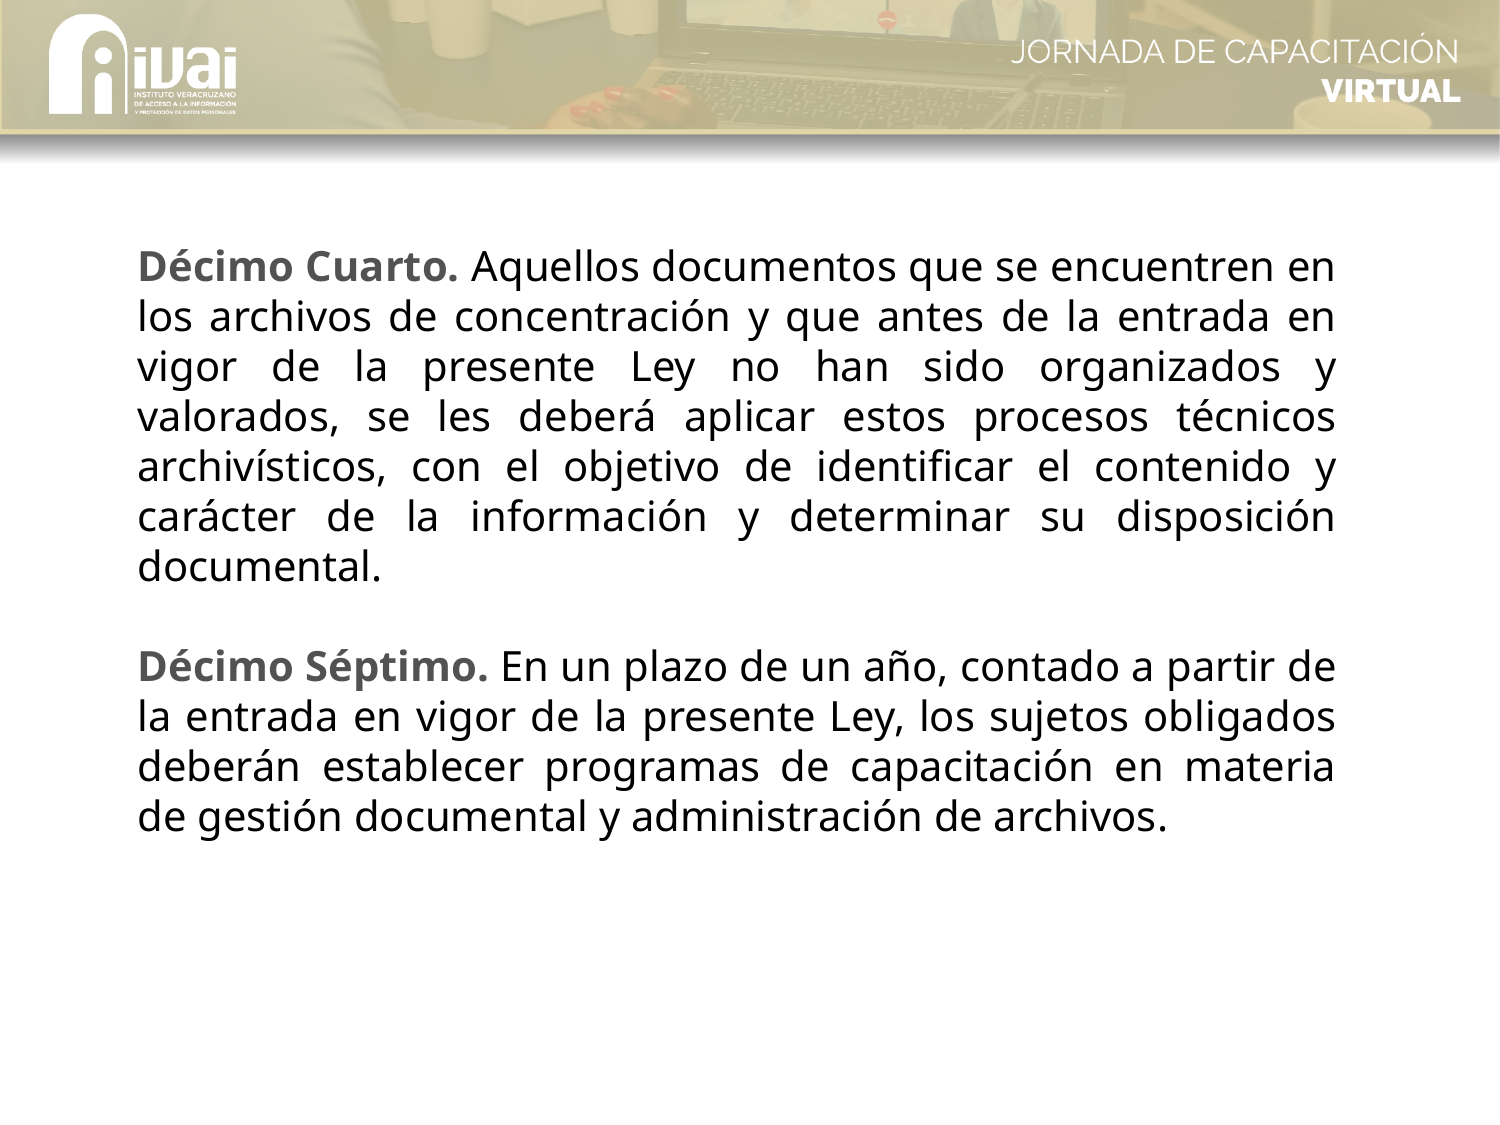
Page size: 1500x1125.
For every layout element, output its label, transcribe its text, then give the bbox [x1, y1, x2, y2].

text_box Décimo Cuarto. Aquellos documentos que se encuentren en los archivos de concentración y que antes de la entrada en vigor de la presente Ley no han sido organizados y valorados, se les deberá aplicar estos procesos técnicos archivísticos, con el objetivo de identificar el contenido y carácter de la información y determinar su disposición documental. Décimo Séptimo. En un plazo de un año, contado a partir de la entrada en vigor de la presente Ley, los sujetos obligados deberán establecer programas de capacitación en materia de gestión documental y administración de archivos. [122, 233, 1352, 848]
